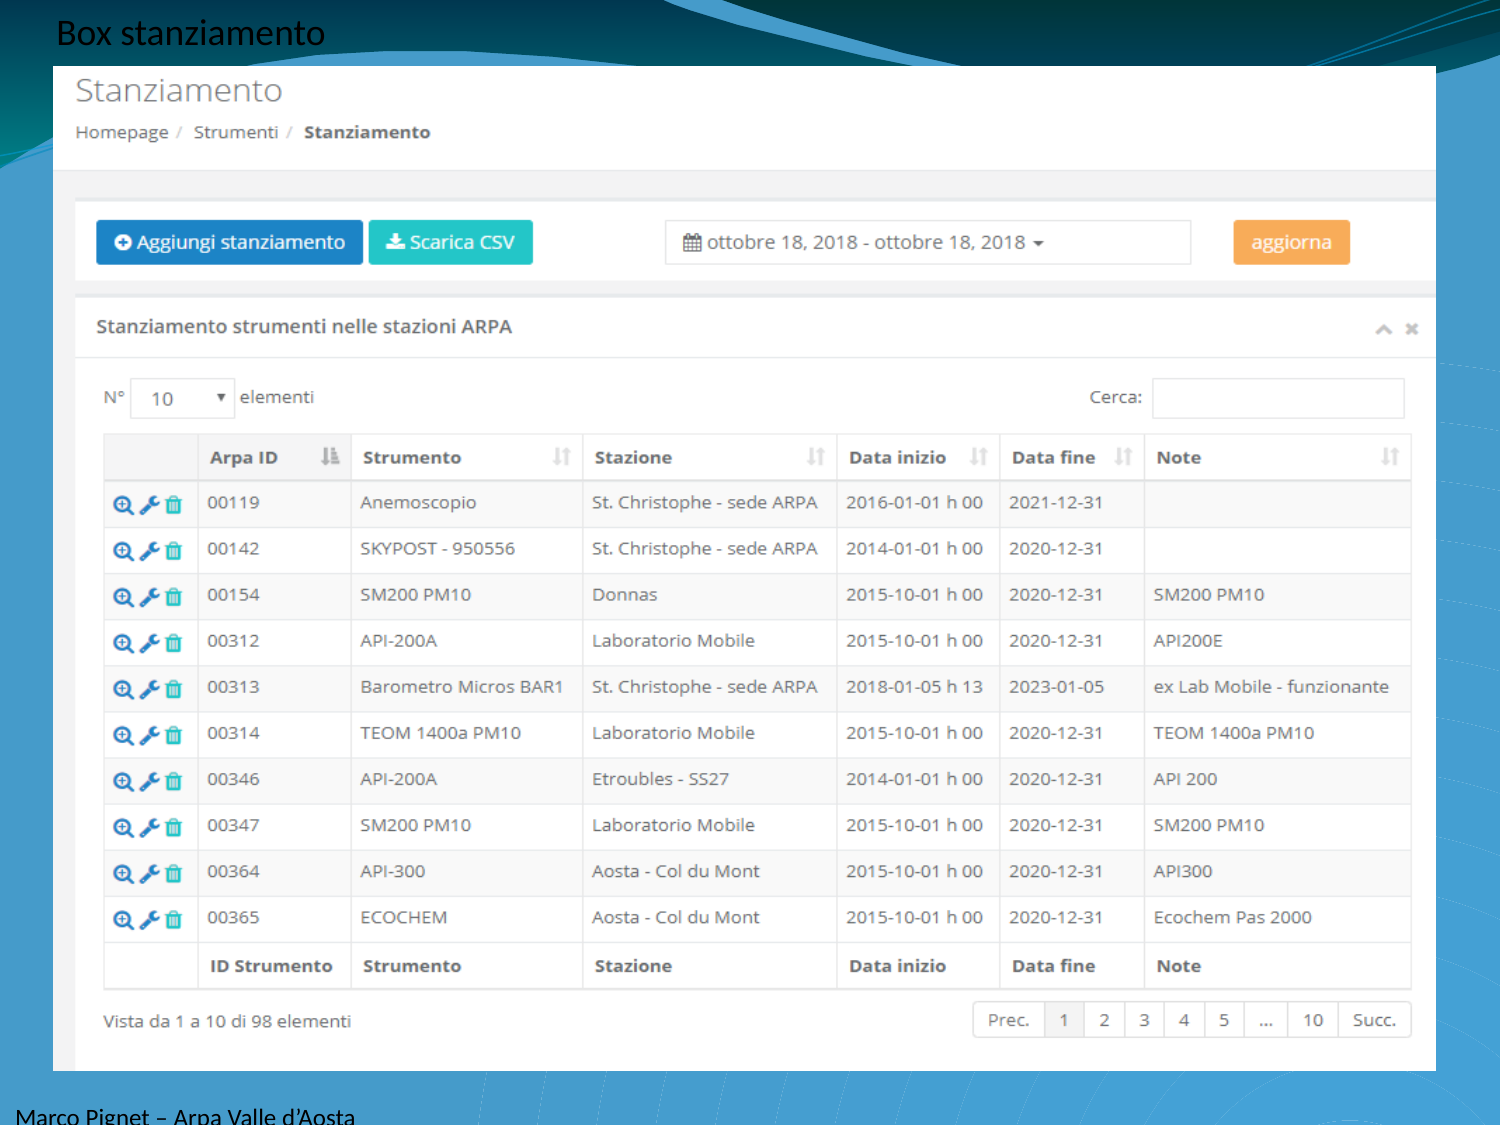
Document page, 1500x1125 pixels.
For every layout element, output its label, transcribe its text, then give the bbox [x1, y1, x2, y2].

picture [53, 66, 1436, 1071]
text_box Marco Pignet – Arpa Valle d’Aosta [0, 1094, 691, 1125]
text_box Box stanziamento [41, 0, 1010, 61]
